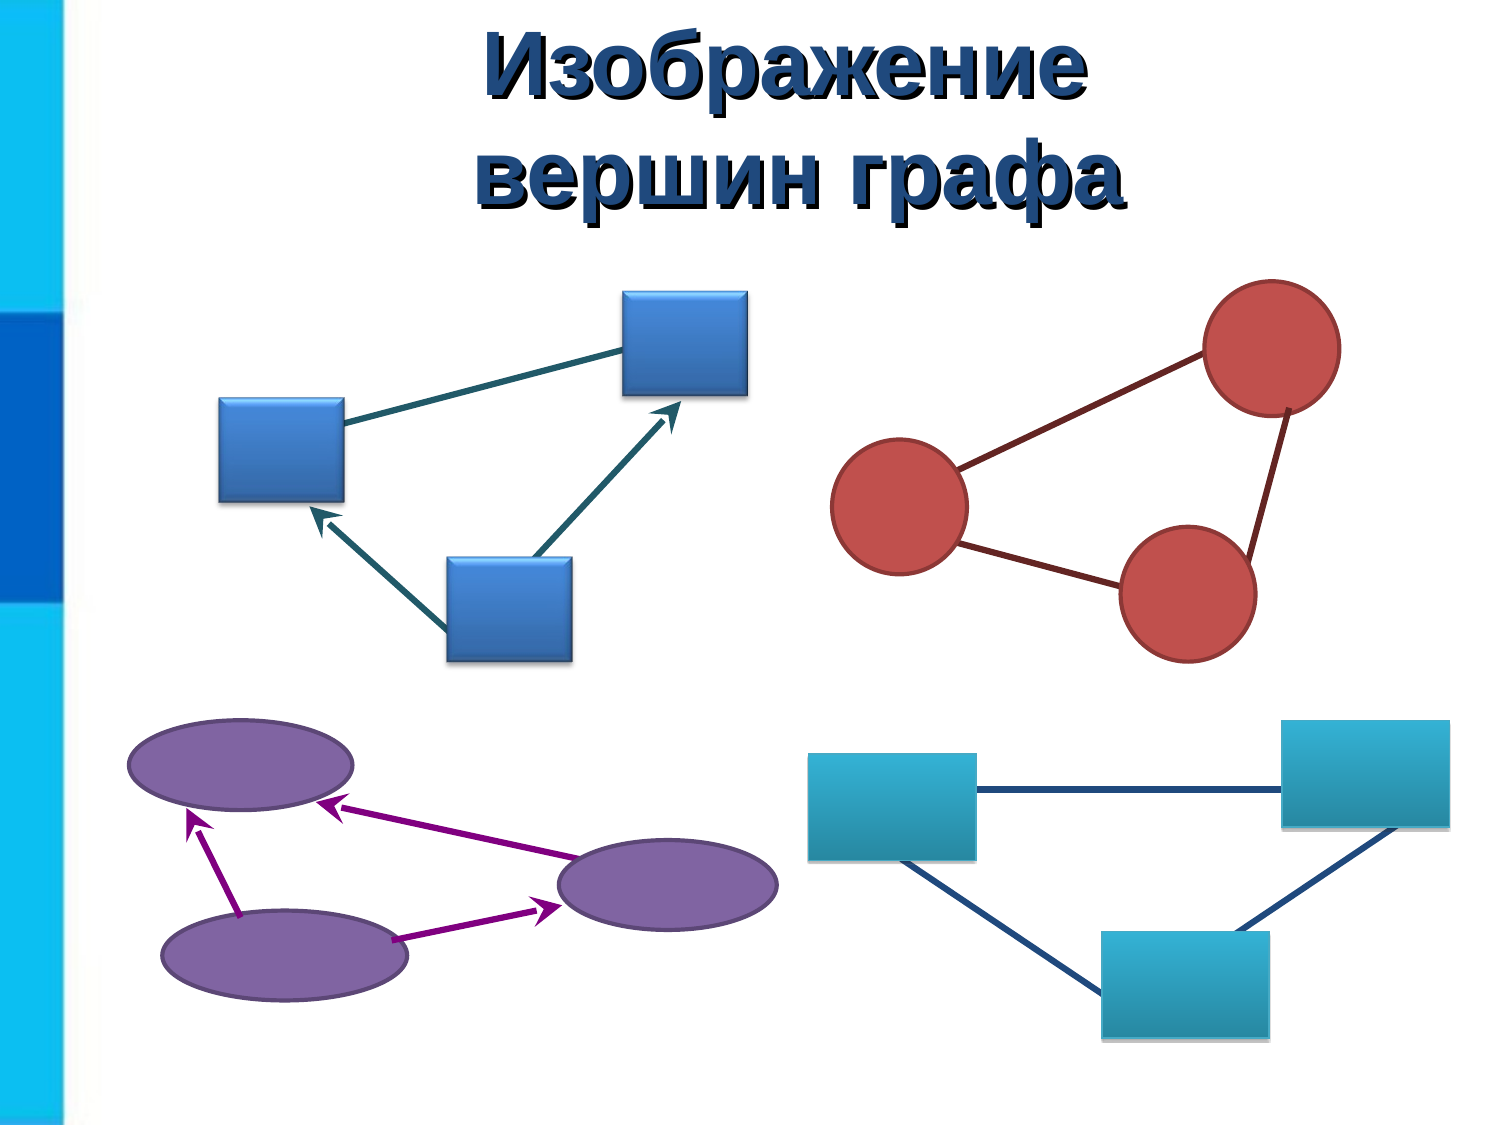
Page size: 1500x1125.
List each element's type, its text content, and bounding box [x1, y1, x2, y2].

text_box [128, 720, 353, 811]
text_box [1282, 720, 1450, 828]
text_box [162, 910, 408, 1001]
title Изображение вершин графа [171, 11, 1425, 216]
text_box [1101, 931, 1270, 1039]
text_box [832, 439, 967, 575]
text_box [1120, 526, 1256, 662]
text_box [1204, 281, 1340, 417]
text_box [808, 753, 976, 861]
text_box [558, 840, 777, 930]
picture [0, 0, 1500, 1125]
